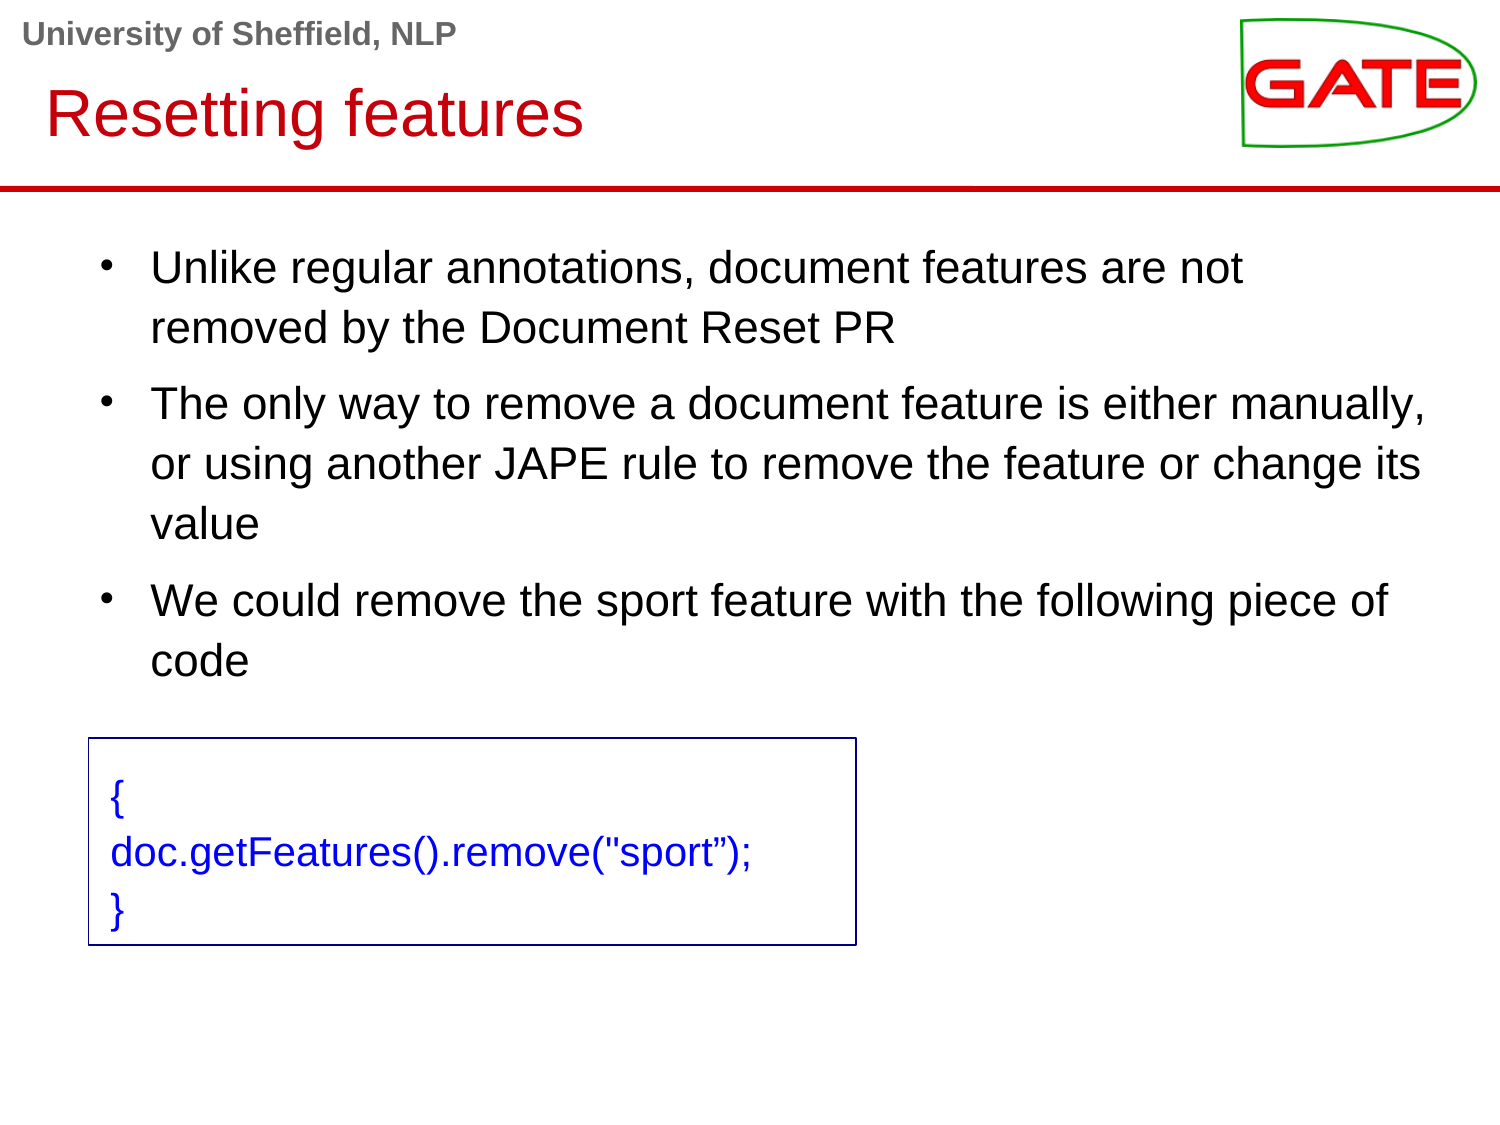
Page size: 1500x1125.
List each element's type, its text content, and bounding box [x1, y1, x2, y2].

picture [1270, 18, 1477, 148]
title Resetting features [30, 11, 1270, 207]
list Unlike regular annotations, document features are not removed by the Document Reset PR The only way to remove a document feature is either manually, or using another JAPE rule to remove the feature or change its value We could remove the sport feature with the following piece of code { doc.getFeatures().remove("sport”); } [29, 224, 1447, 1107]
